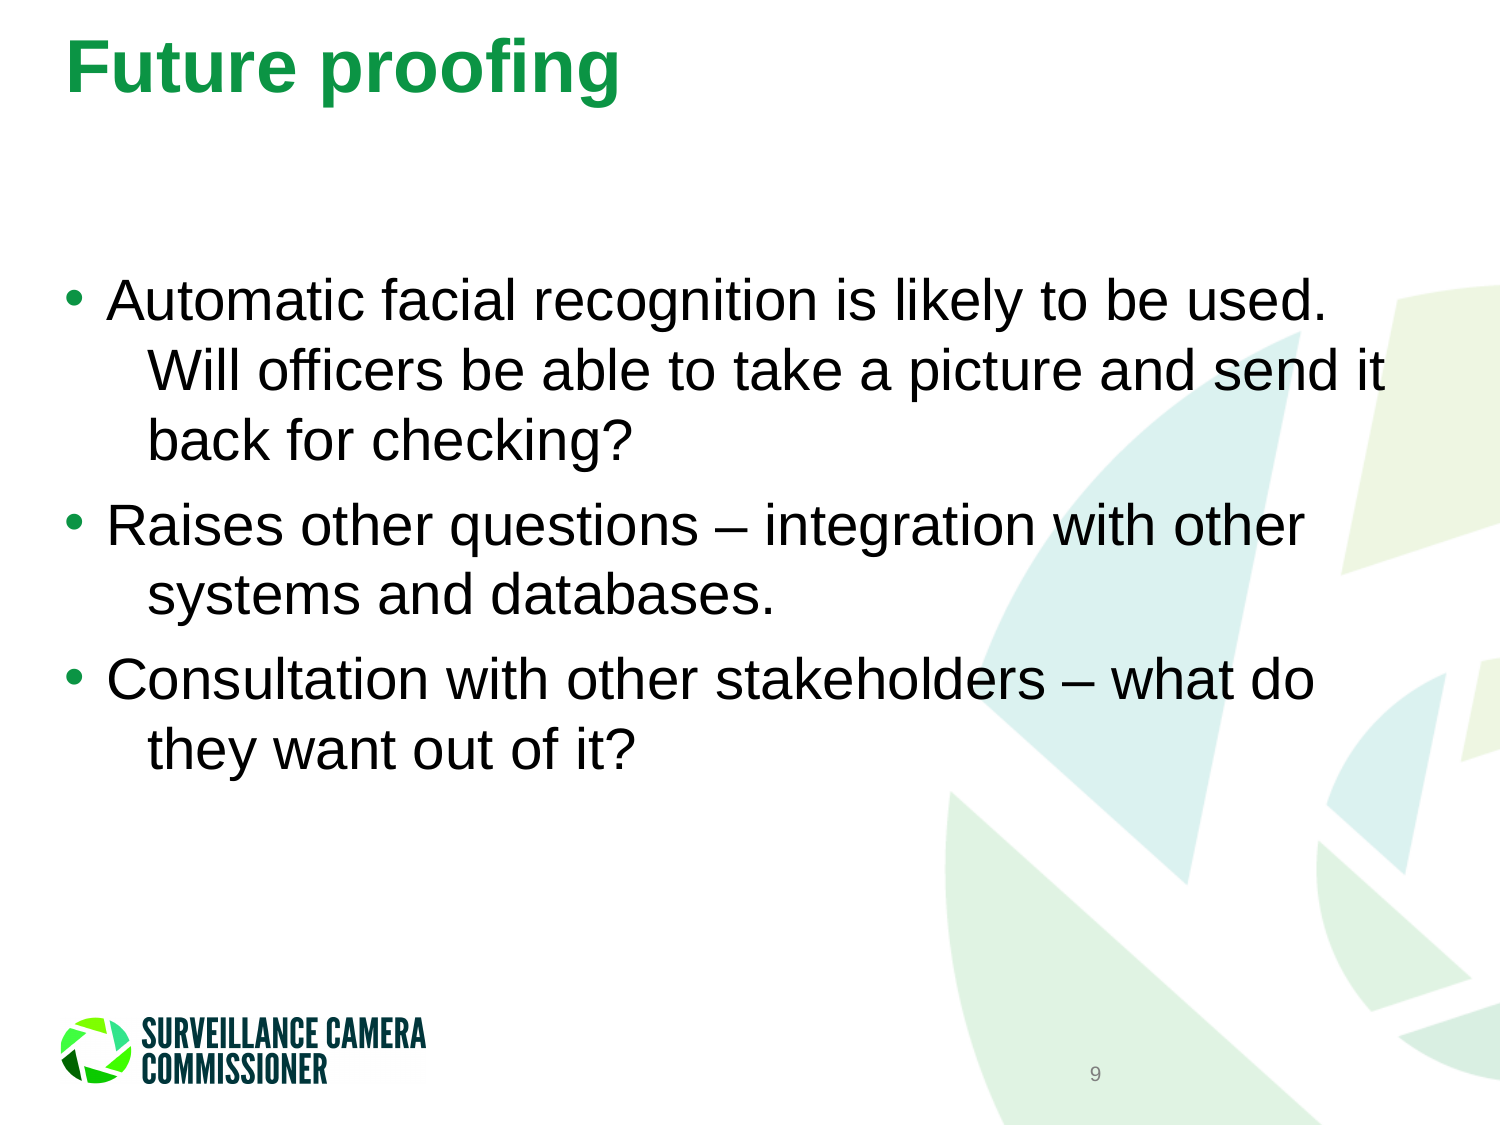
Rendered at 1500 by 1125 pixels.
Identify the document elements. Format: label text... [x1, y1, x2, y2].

title Future proofing [0, 0, 1500, 221]
list Automatic facial recognition is likely to be used. Will officers be able to take a picture and send it back for checking? Raises other questions – integration with other systems and databases. Consultation with other stakeholders – what do they want out of it? [64, 262, 1415, 988]
text_box 9 [1074, 1042, 1426, 1103]
